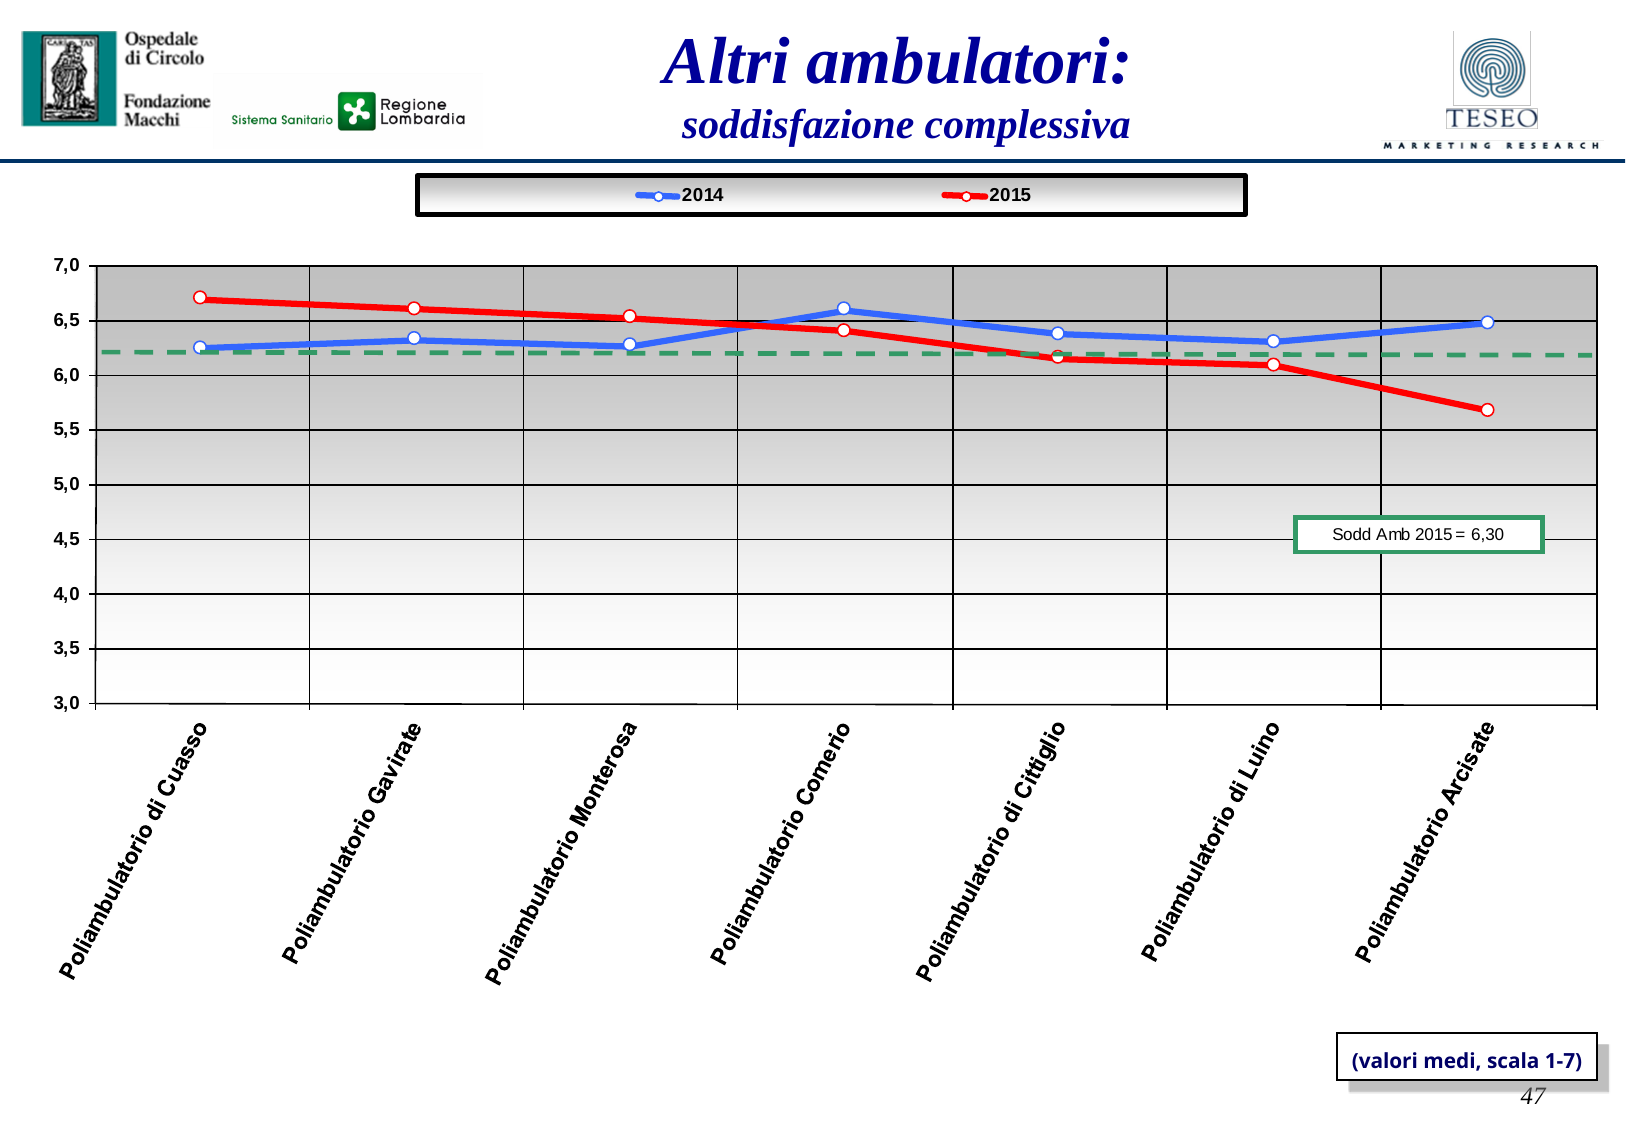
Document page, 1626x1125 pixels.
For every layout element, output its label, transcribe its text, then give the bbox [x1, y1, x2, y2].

picture [21, 31, 1604, 1125]
text_box Altri ambulatori: soddisfazione complessiva [363, 18, 1451, 127]
